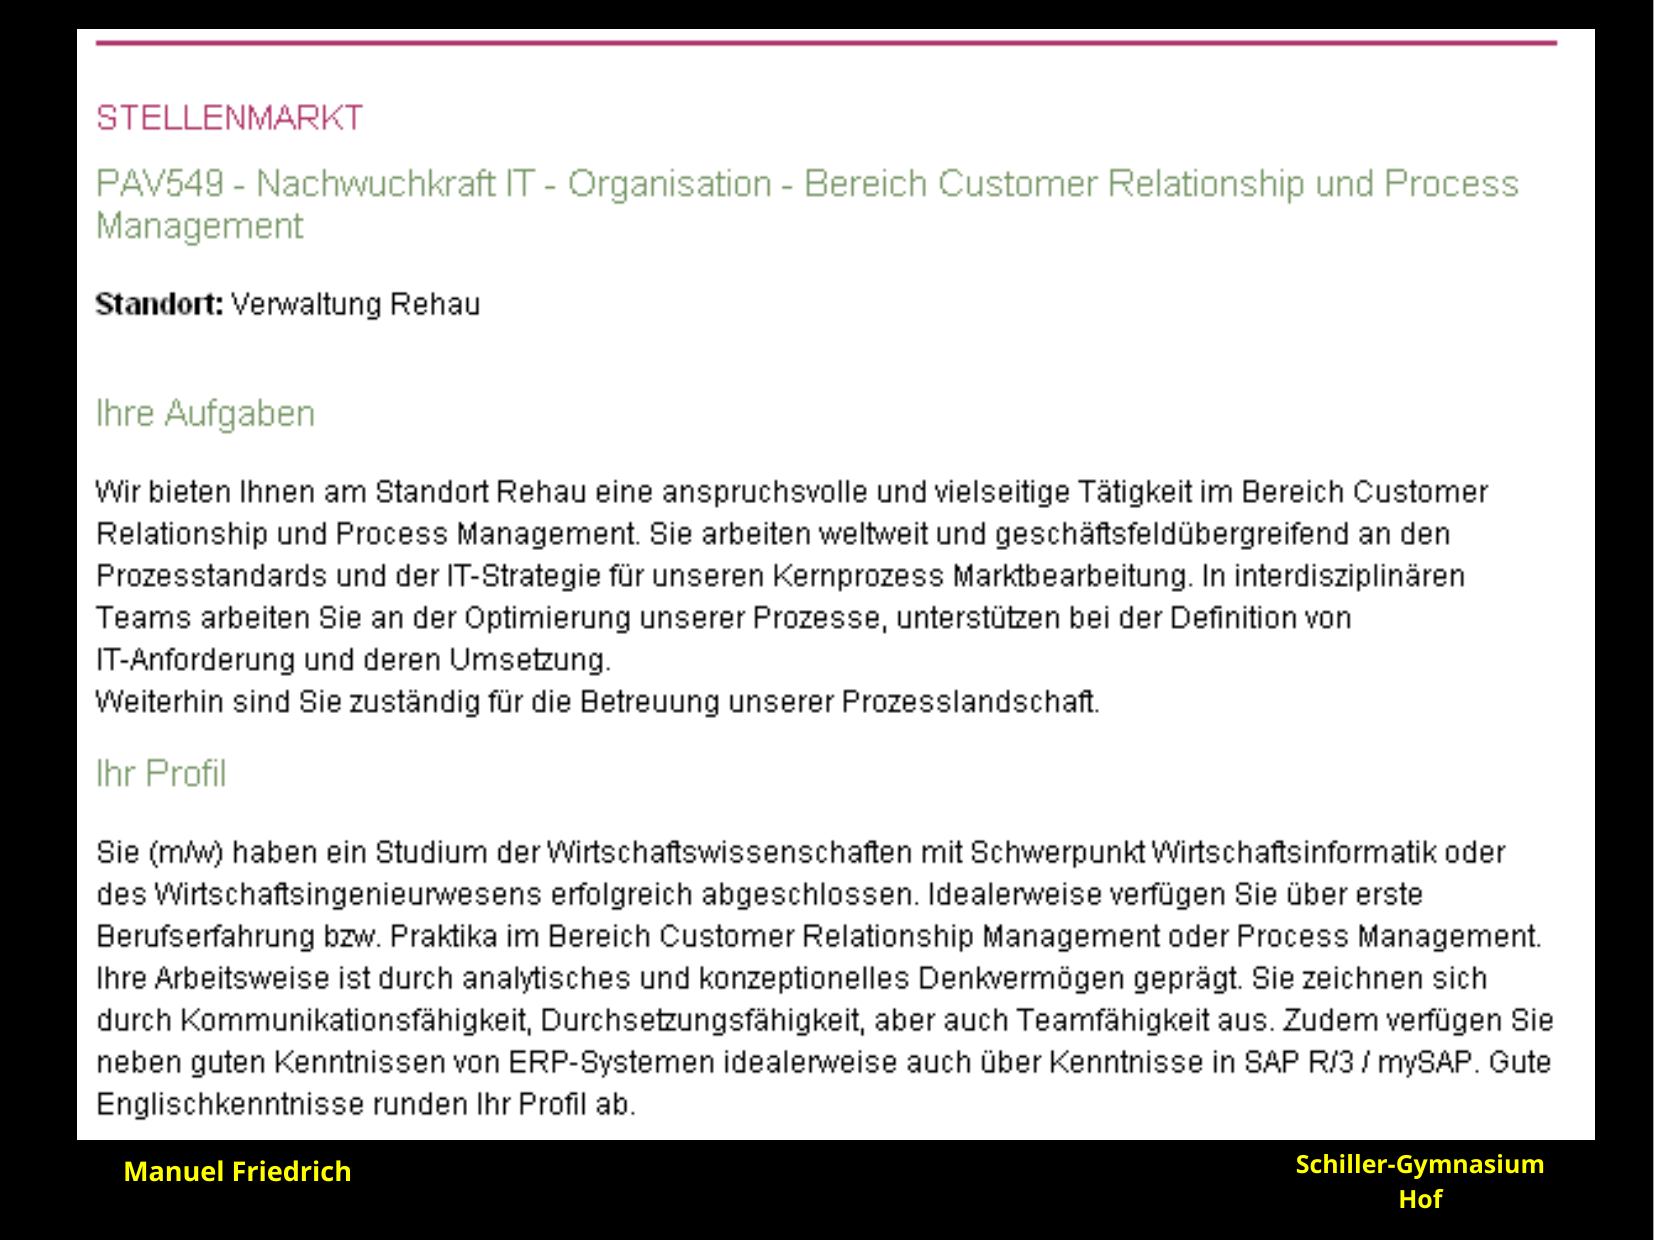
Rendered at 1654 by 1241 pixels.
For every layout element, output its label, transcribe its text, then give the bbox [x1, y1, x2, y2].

picture [77, 29, 1595, 1140]
text_box Manuel Friedrich [123, 1151, 353, 1191]
text_box Schiller-Gymnasium Hof [1295, 1145, 1546, 1216]
